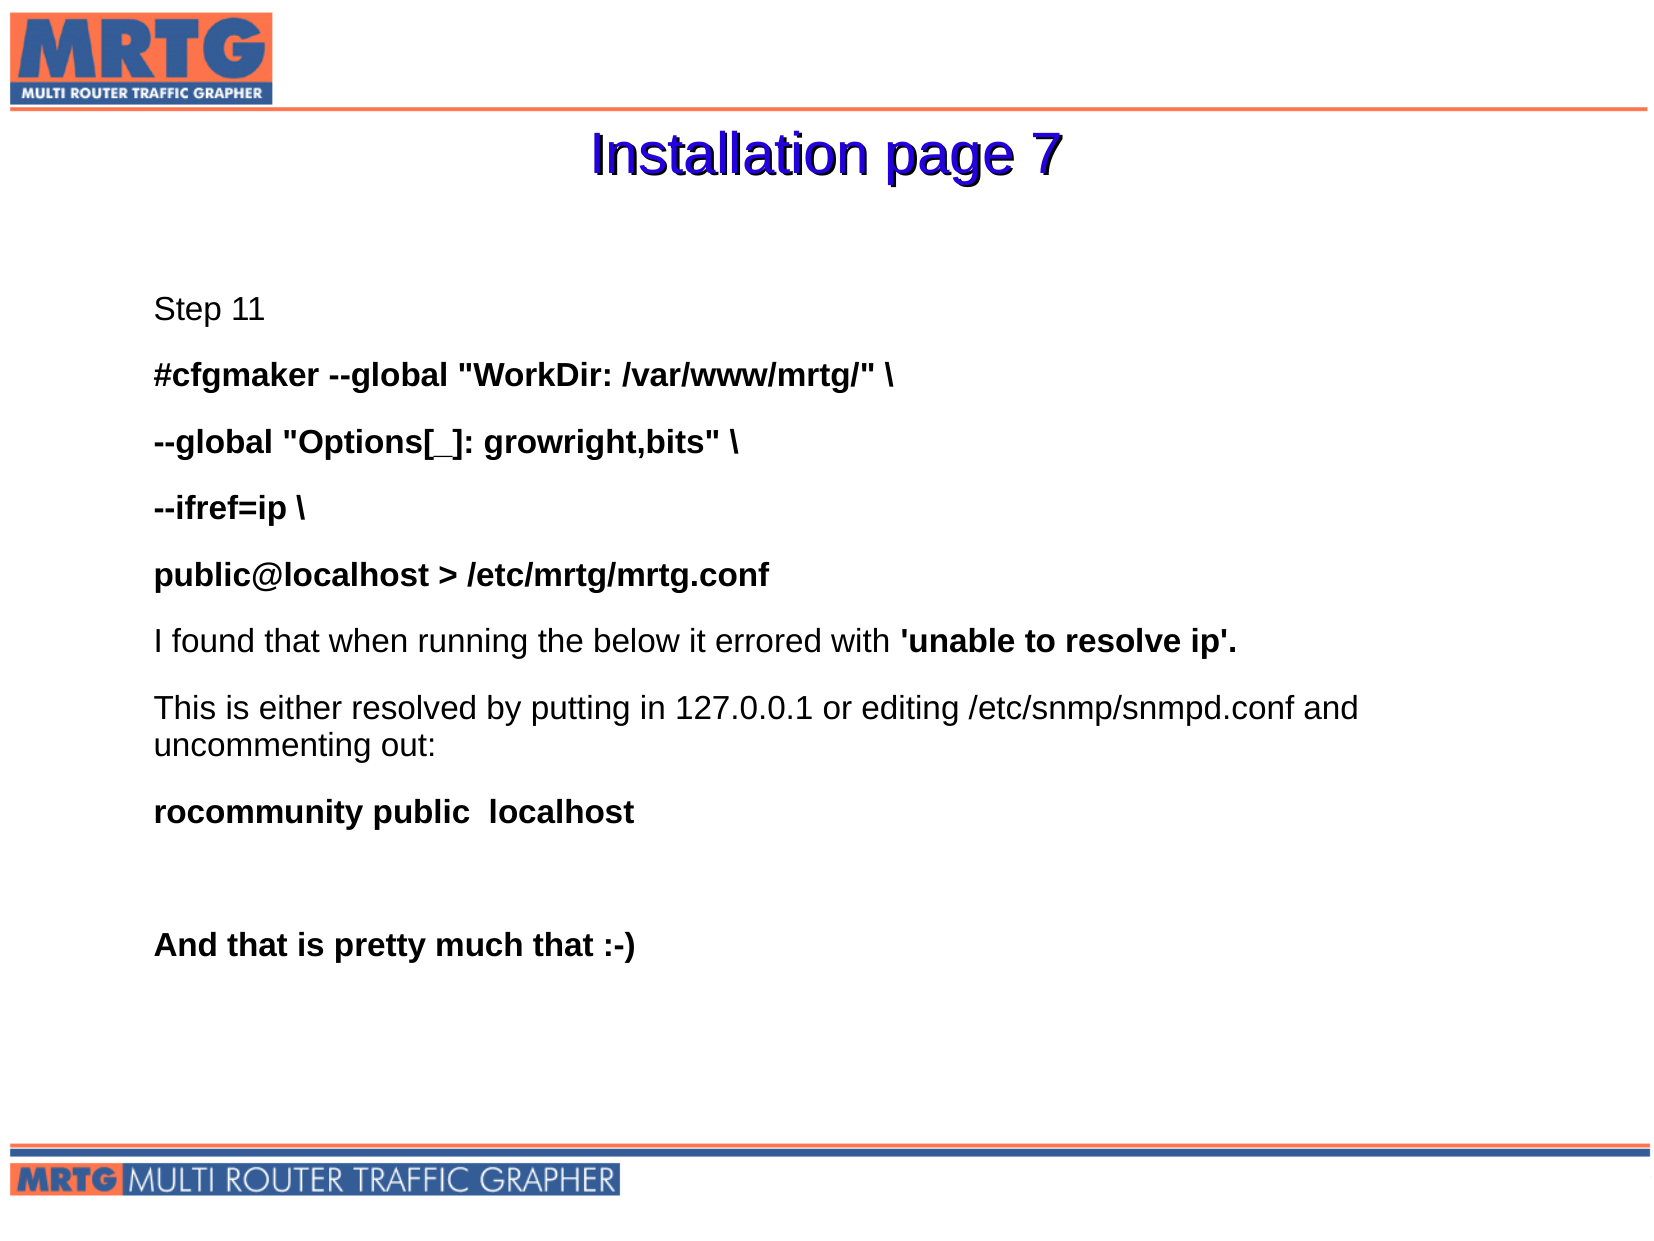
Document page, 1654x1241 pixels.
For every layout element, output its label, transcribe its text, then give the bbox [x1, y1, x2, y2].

title Installation page 7 [82, 49, 1571, 257]
picture [0, 1, 1654, 119]
picture [0, 1136, 1654, 1241]
list Step 11 #cfgmaker --global "WorkDir: /var/www/mrtg/" \ --global "Options[_]: growright,bits" \ --ifref=ip \ public@localhost > /etc/mrtg/mrtg.conf I found that when running the below it errored with 'unable to resolve ip'. This is either resolved by putting in 127.0.0.1 or editing /etc/snmp/snmpd.conf and uncommenting out: rocommunity public localhost And that is pretty much that :-) [82, 290, 1571, 1109]
